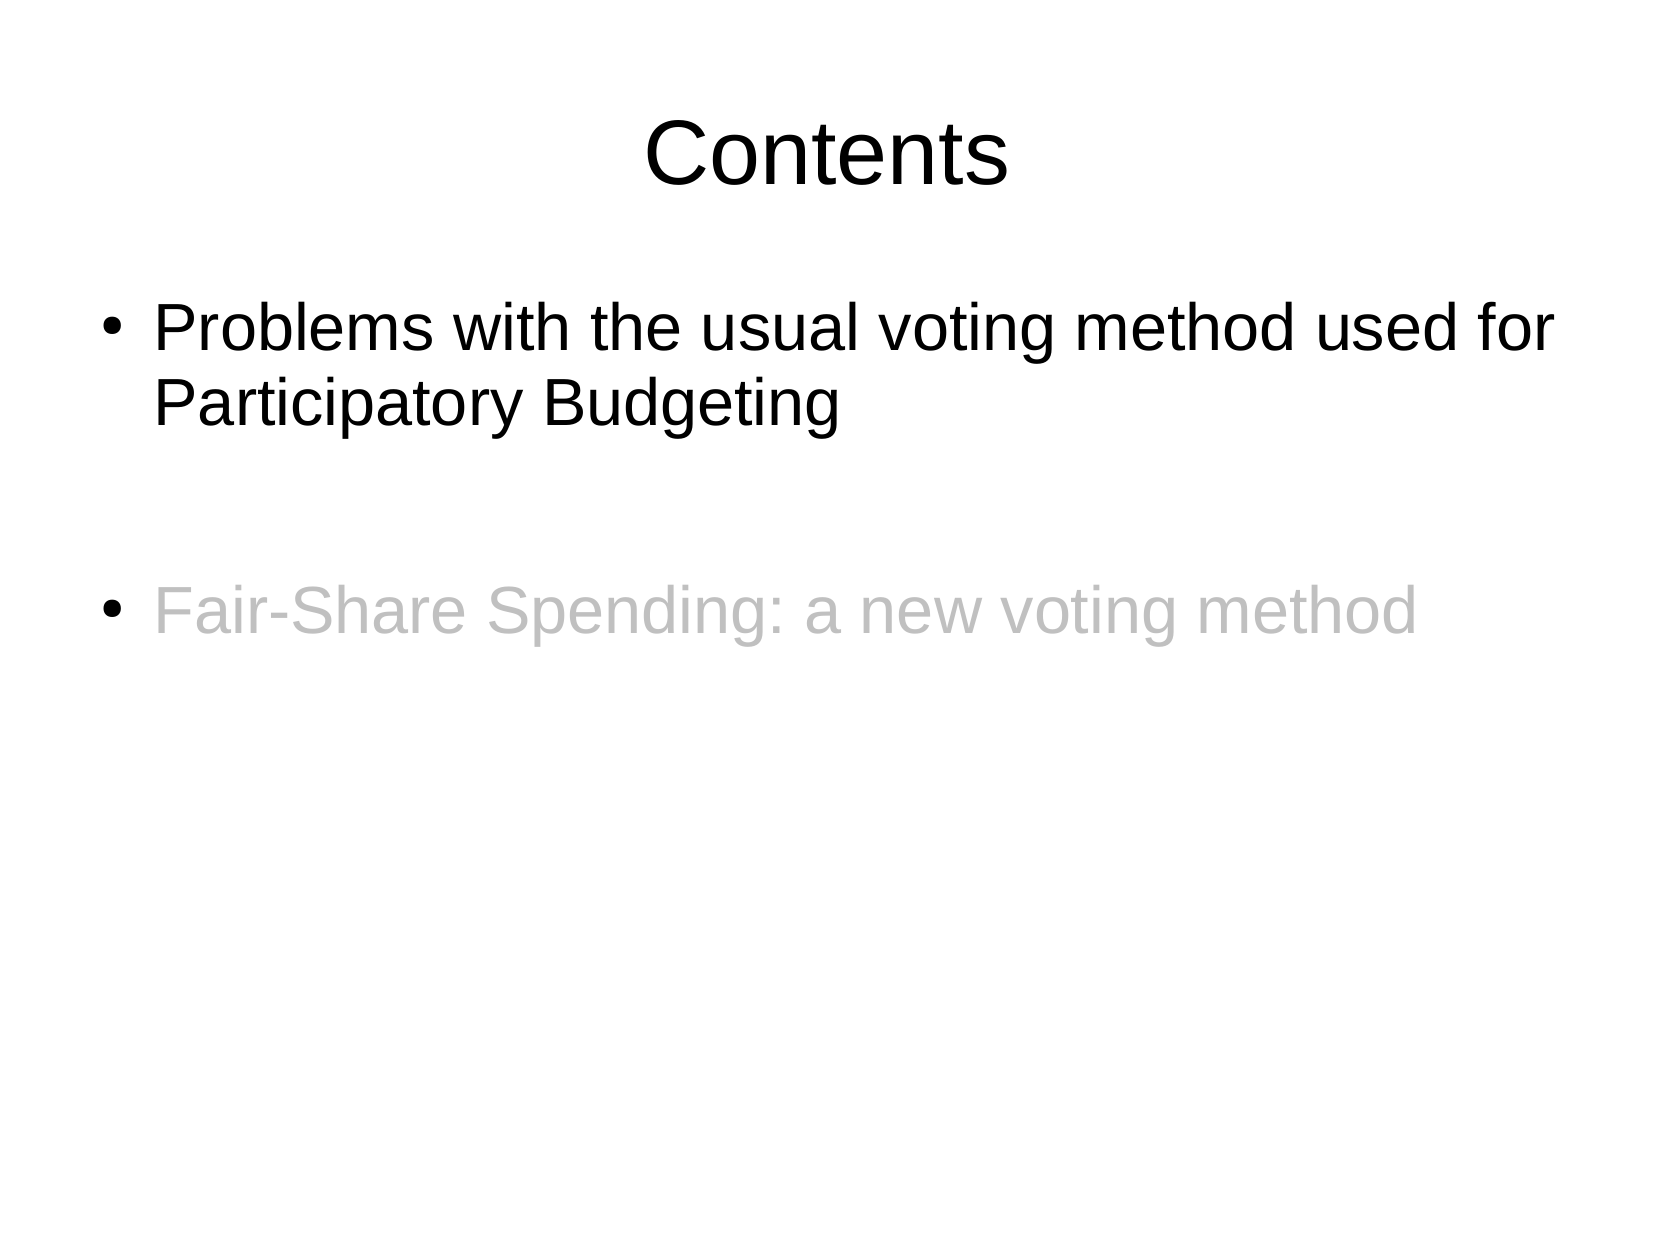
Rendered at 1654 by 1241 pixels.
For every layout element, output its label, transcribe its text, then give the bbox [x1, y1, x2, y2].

list Problems with the usual voting method used for Participatory Budgeting Fair-Share Spending: a new voting method [82, 290, 1571, 1109]
title Contents [82, 49, 1571, 257]
